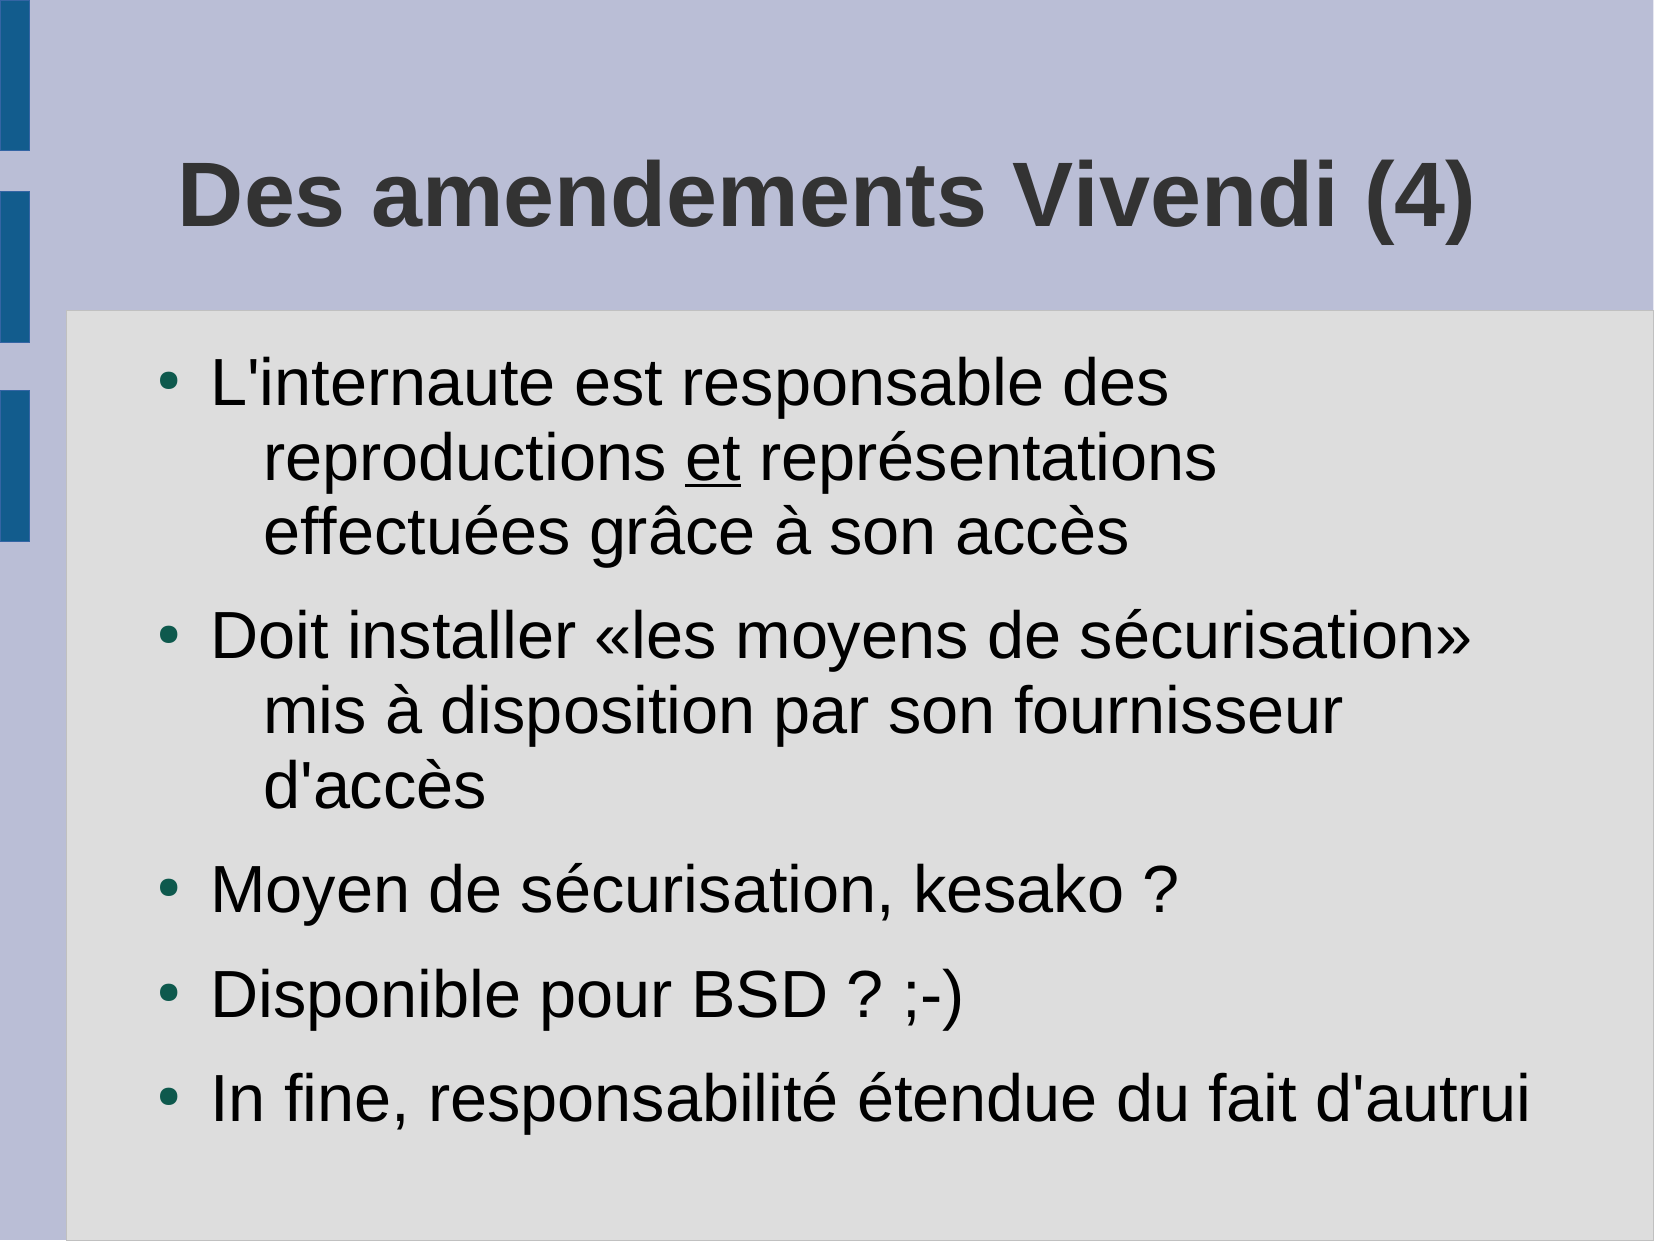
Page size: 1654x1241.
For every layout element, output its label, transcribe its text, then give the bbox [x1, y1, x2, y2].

list L'internaute est responsable des reproductions et représentations effectuées grâce à son accès Doit installer «les moyens de sécurisation» mis à disposition par son fournisseur d'accès Moyen de sécurisation, kesako ? Disponible pour BSD ? ;-) In fine, responsabilité étendue du fait d'autrui [121, 344, 1534, 1127]
title Des amendements Vivendi (4) [121, 91, 1534, 299]
